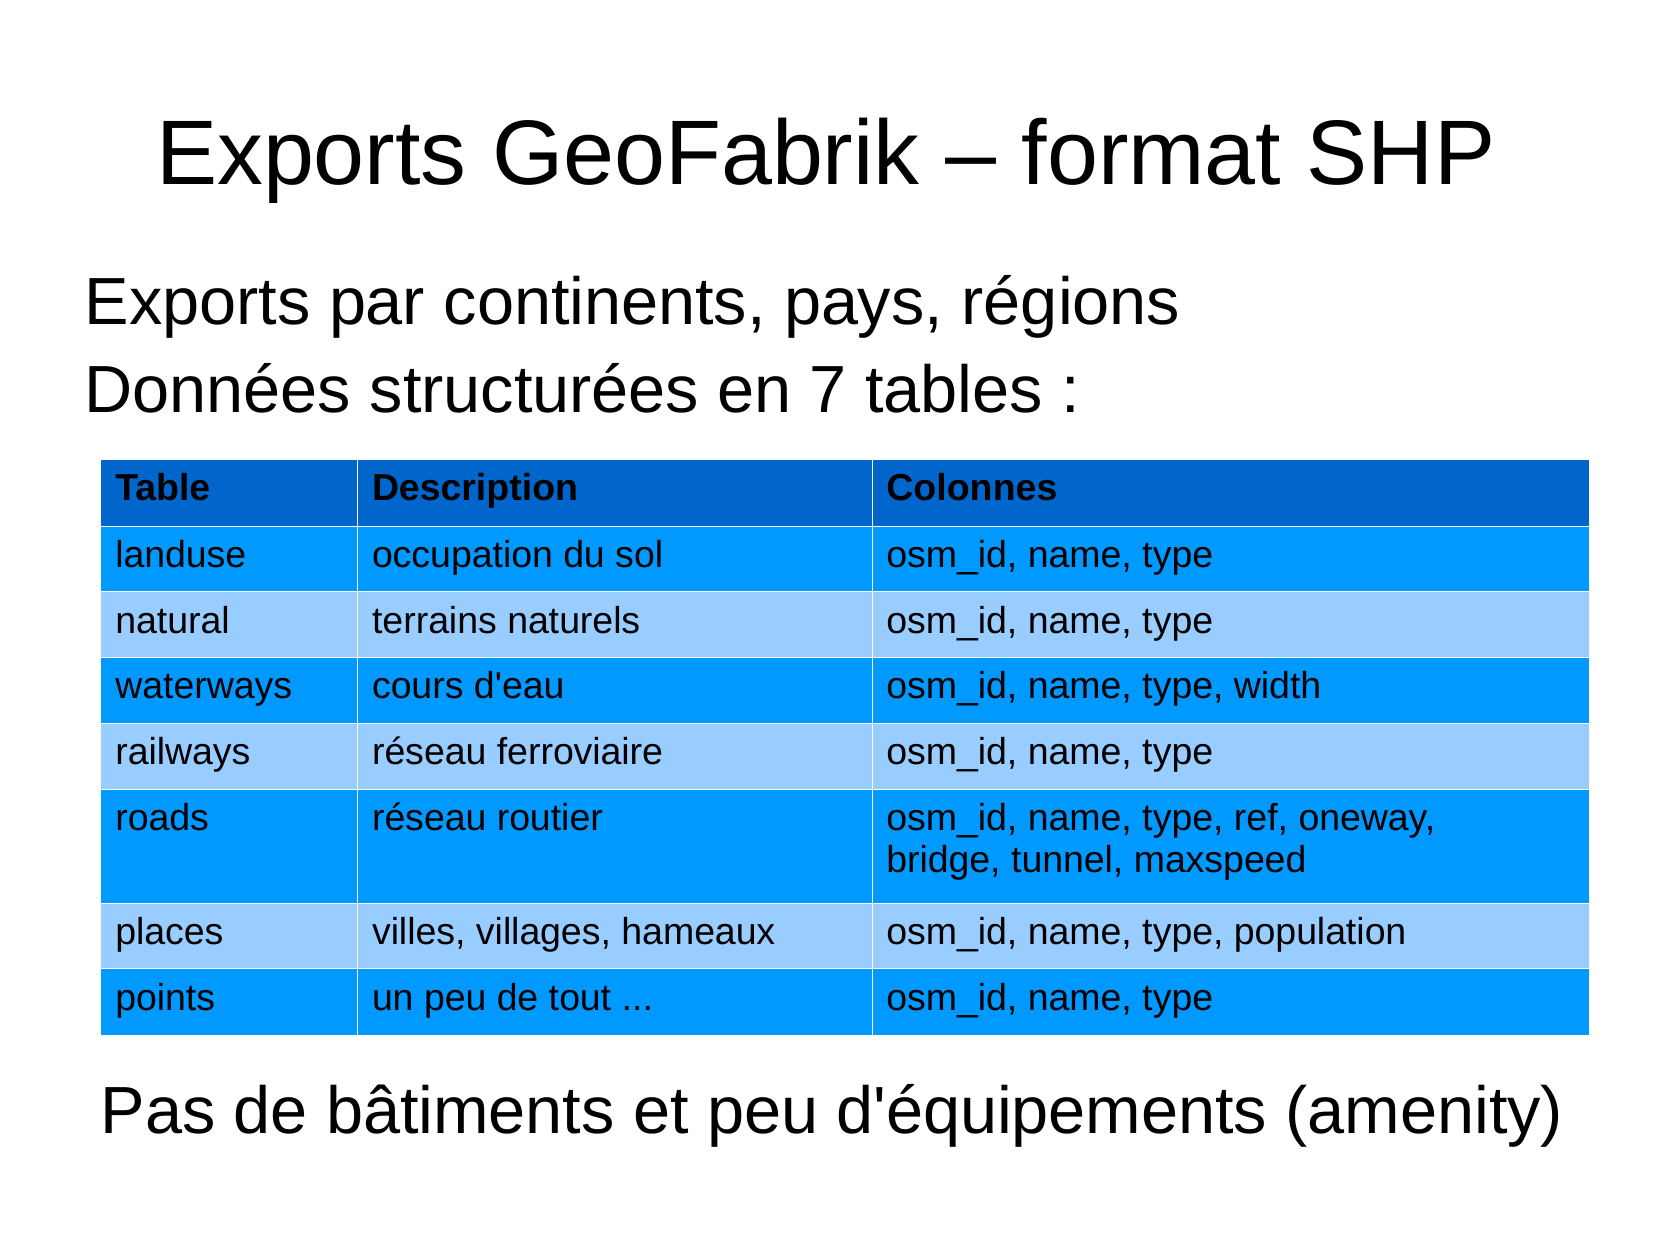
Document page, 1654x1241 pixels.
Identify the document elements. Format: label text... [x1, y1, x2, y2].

table_cell roads [101, 790, 357, 903]
table_cell osm_id, name, type [873, 527, 1589, 591]
table_cell villes, villages, hameaux [358, 904, 872, 968]
table_cell waterways [101, 658, 357, 723]
table_cell terrains naturels [358, 592, 872, 657]
table_header Table [101, 460, 357, 526]
table_cell places [101, 904, 357, 968]
table_cell osm_id, name, type, width [873, 658, 1589, 723]
list Exports par continents, pays, régions Données structurées en 7 tables : [84, 256, 1573, 428]
table_cell occupation du sol [358, 527, 872, 591]
table_cell un peu de tout ... [358, 969, 872, 1035]
table_cell osm_id, name, type [873, 969, 1589, 1035]
table_cell réseau ferroviaire [358, 724, 872, 789]
list Pas de bâtiments et peu d'équipements (amenity) [100, 1072, 1589, 1174]
table_cell réseau routier [358, 790, 872, 903]
table_cell osm_id, name, type, ref, oneway, bridge, tunnel, maxspeed [873, 790, 1589, 903]
table_cell railways [101, 724, 357, 789]
table_header Colonnes [873, 460, 1589, 526]
table_header Description [358, 460, 872, 526]
table_cell osm_id, name, type [873, 724, 1589, 789]
title Exports GeoFabrik – format SHP [82, 49, 1571, 257]
table_cell points [101, 969, 357, 1035]
table_cell cours d'eau [358, 658, 872, 723]
table_cell osm_id, name, type, population [873, 904, 1589, 968]
table_cell osm_id, name, type [873, 592, 1589, 657]
table_cell landuse [101, 527, 357, 591]
table_cell natural [101, 592, 357, 657]
